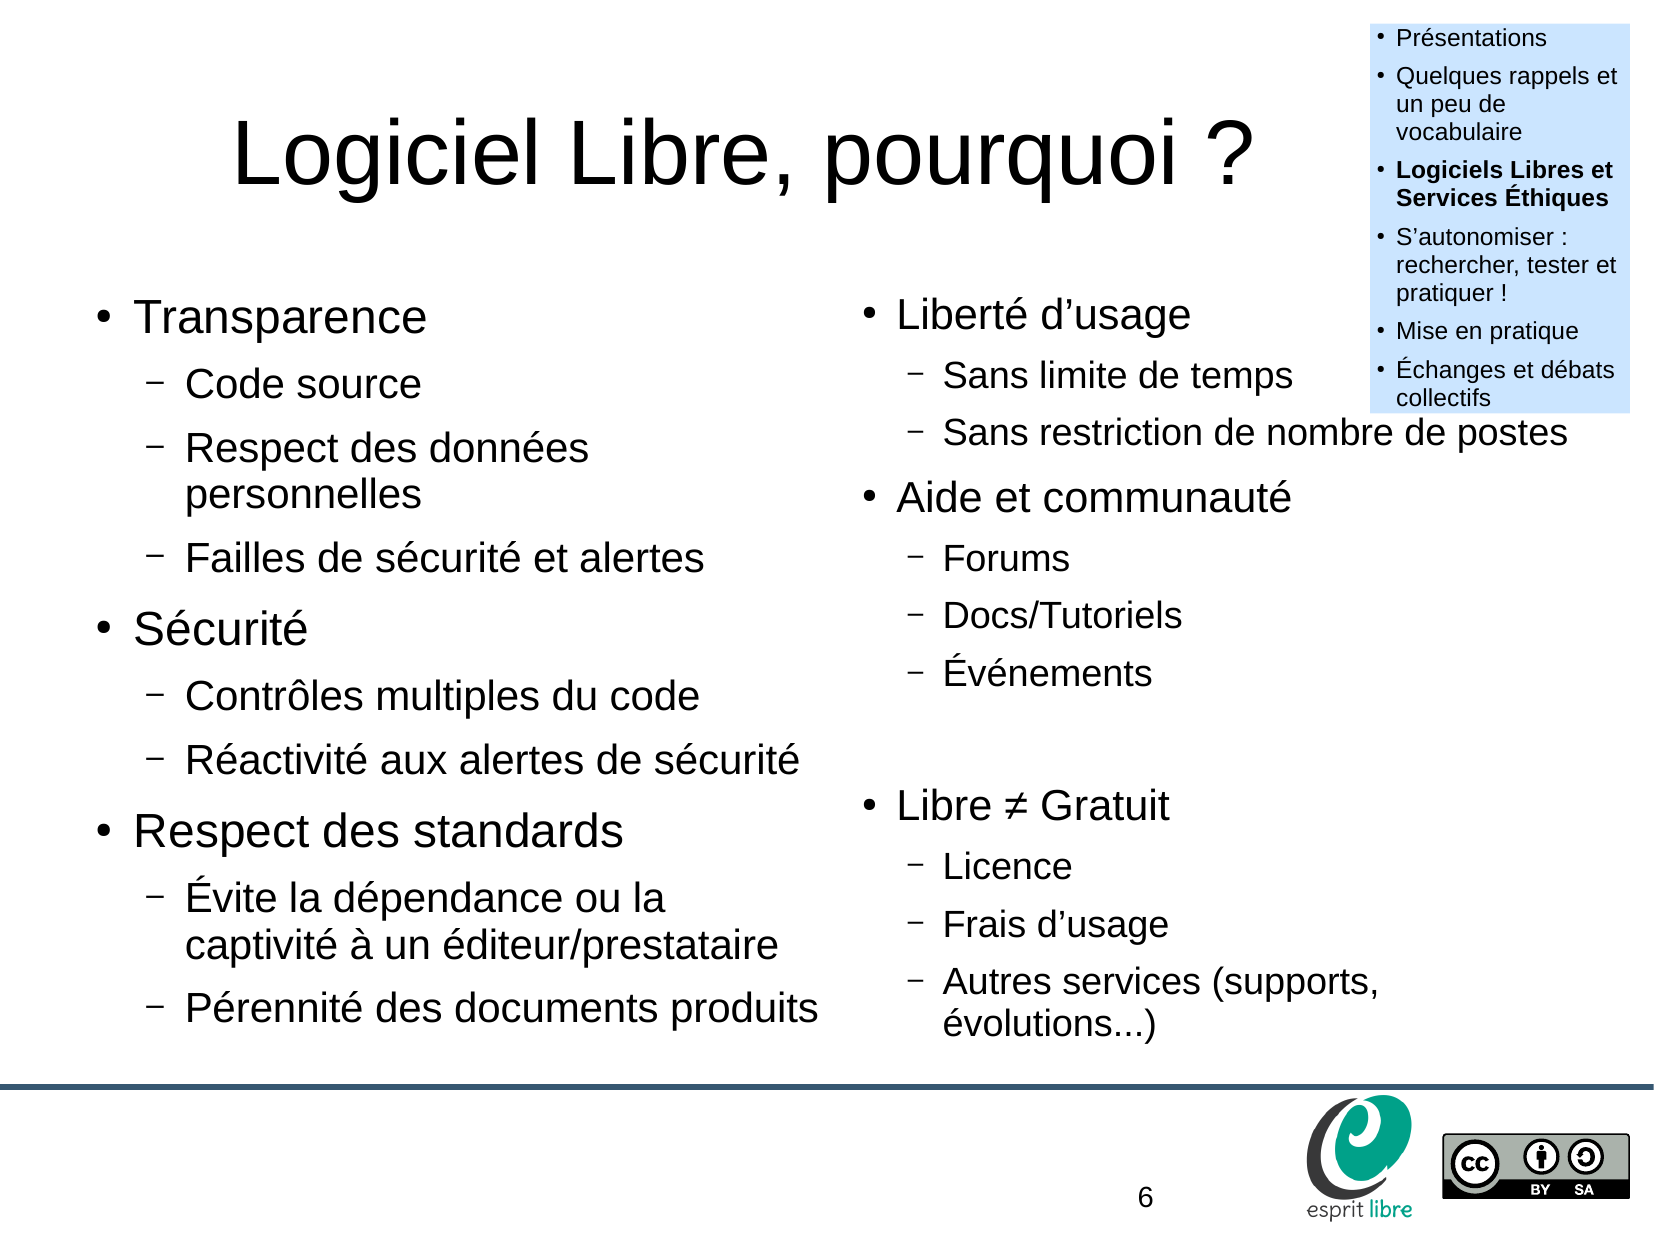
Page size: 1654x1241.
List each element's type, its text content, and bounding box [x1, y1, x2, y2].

title Logiciel Libre, pourquoi ? [0, 49, 1370, 257]
list Présentations Quelques rappels et un peu de vocabulaire Logiciels Libres et Services Éthiques S’autonomiser : rechercher, tester et pratiquer ! Mise en pratique Échanges et débats collectifs [1370, 23, 1630, 414]
list Transparence Code source Respect des données personnelles Failles de sécurité et alertes Sécurité Contrôles multiples du code Réactivité aux alertes de sécurité Respect des standards Évite la dépendance ou la captivité à un éditeur/prestataire Pérennité des documents produits [82, 290, 827, 1063]
list Liberté d’usage Sans limite de temps Sans restriction de nombre de postes Aide et communauté Forums Docs/Tutoriels Événements Libre ≠ Gratuit Licence Frais d’usage Autres services (supports, évolutions...) [850, 290, 1595, 1063]
picture [1293, 1092, 1424, 1223]
